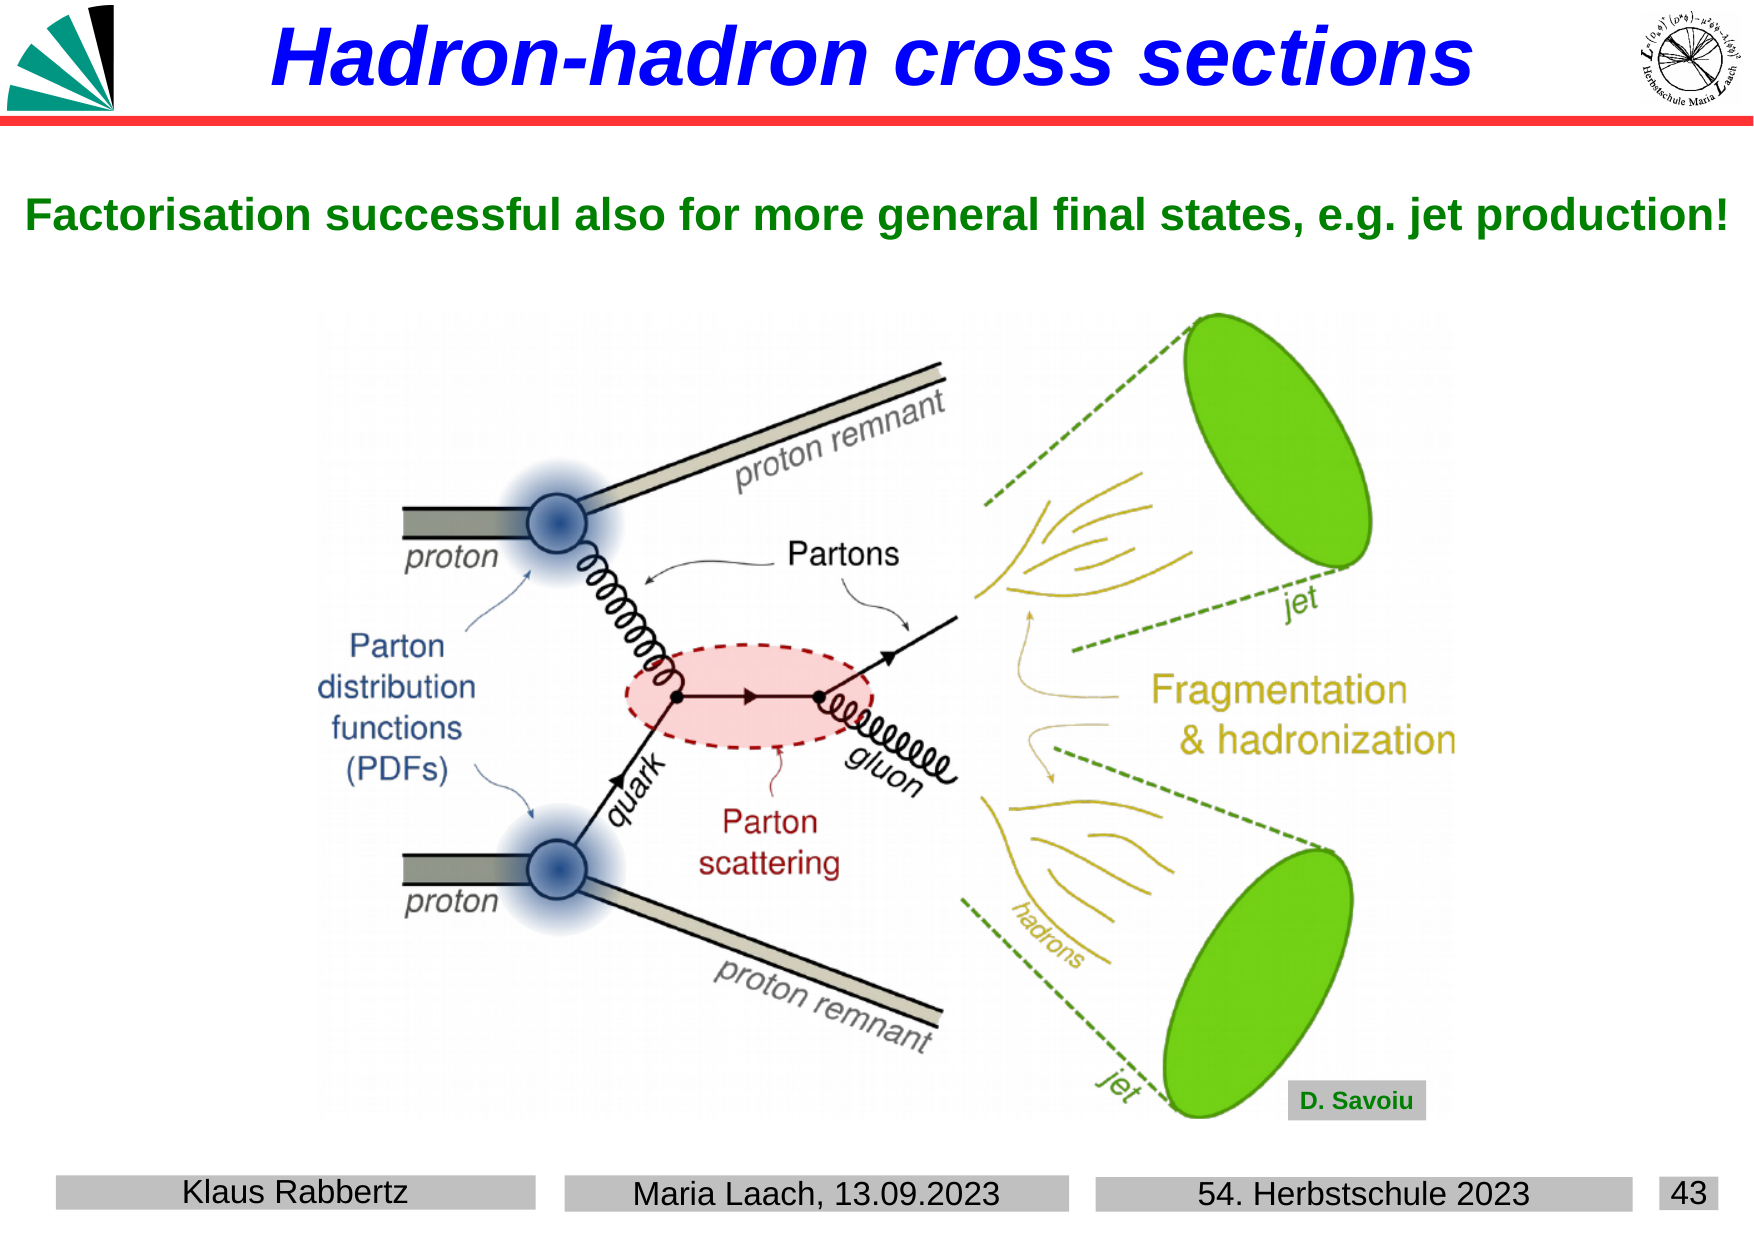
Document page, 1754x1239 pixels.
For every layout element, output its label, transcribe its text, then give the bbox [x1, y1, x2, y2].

title Hadron-hadron cross sections [129, 0, 1617, 114]
picture [297, 303, 1457, 1164]
picture [1641, 11, 1741, 106]
text_box D. Savoiu [1288, 1080, 1427, 1121]
text_box Factorisation successful also for more general final states, e.g. jet production! [12, 182, 1744, 246]
picture [7, 5, 114, 112]
